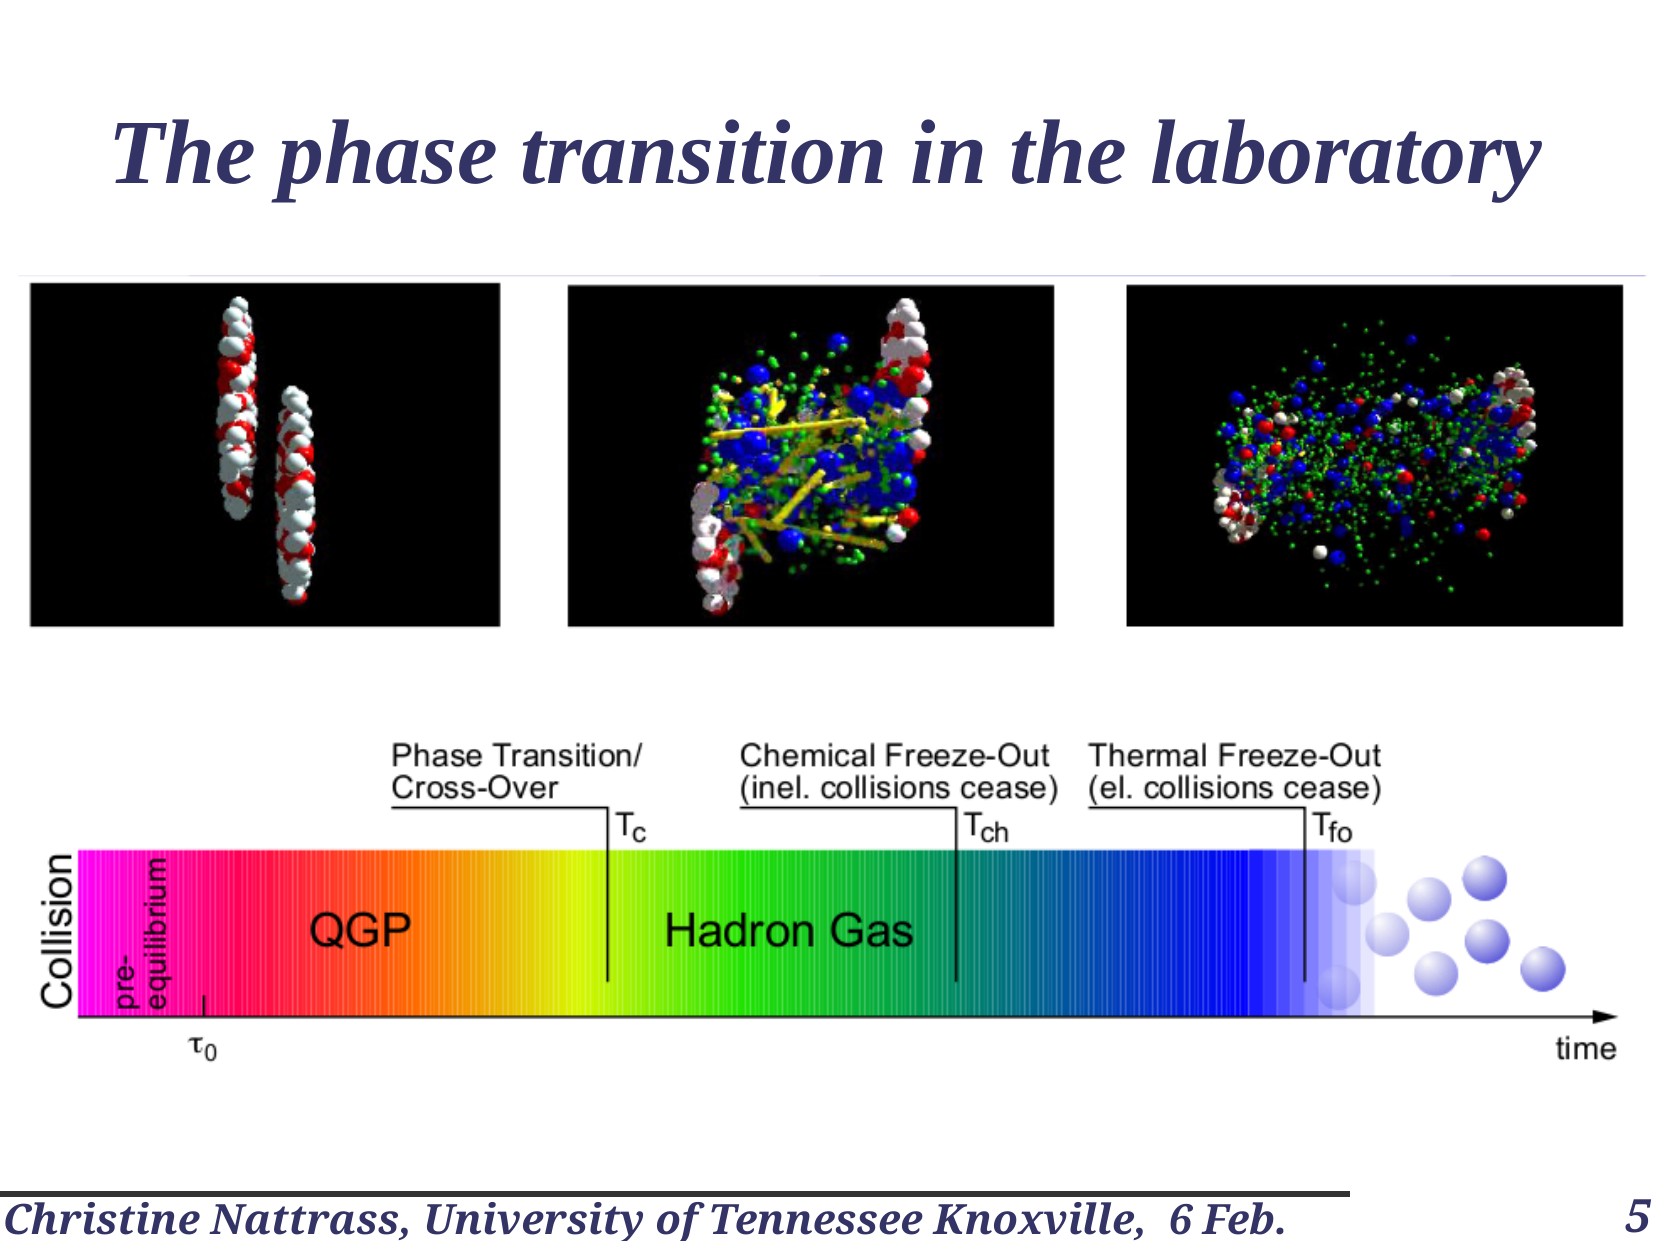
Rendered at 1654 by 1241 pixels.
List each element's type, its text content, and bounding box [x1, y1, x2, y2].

picture [1, 275, 1652, 1110]
title The phase transition in the laboratory [82, 49, 1571, 257]
